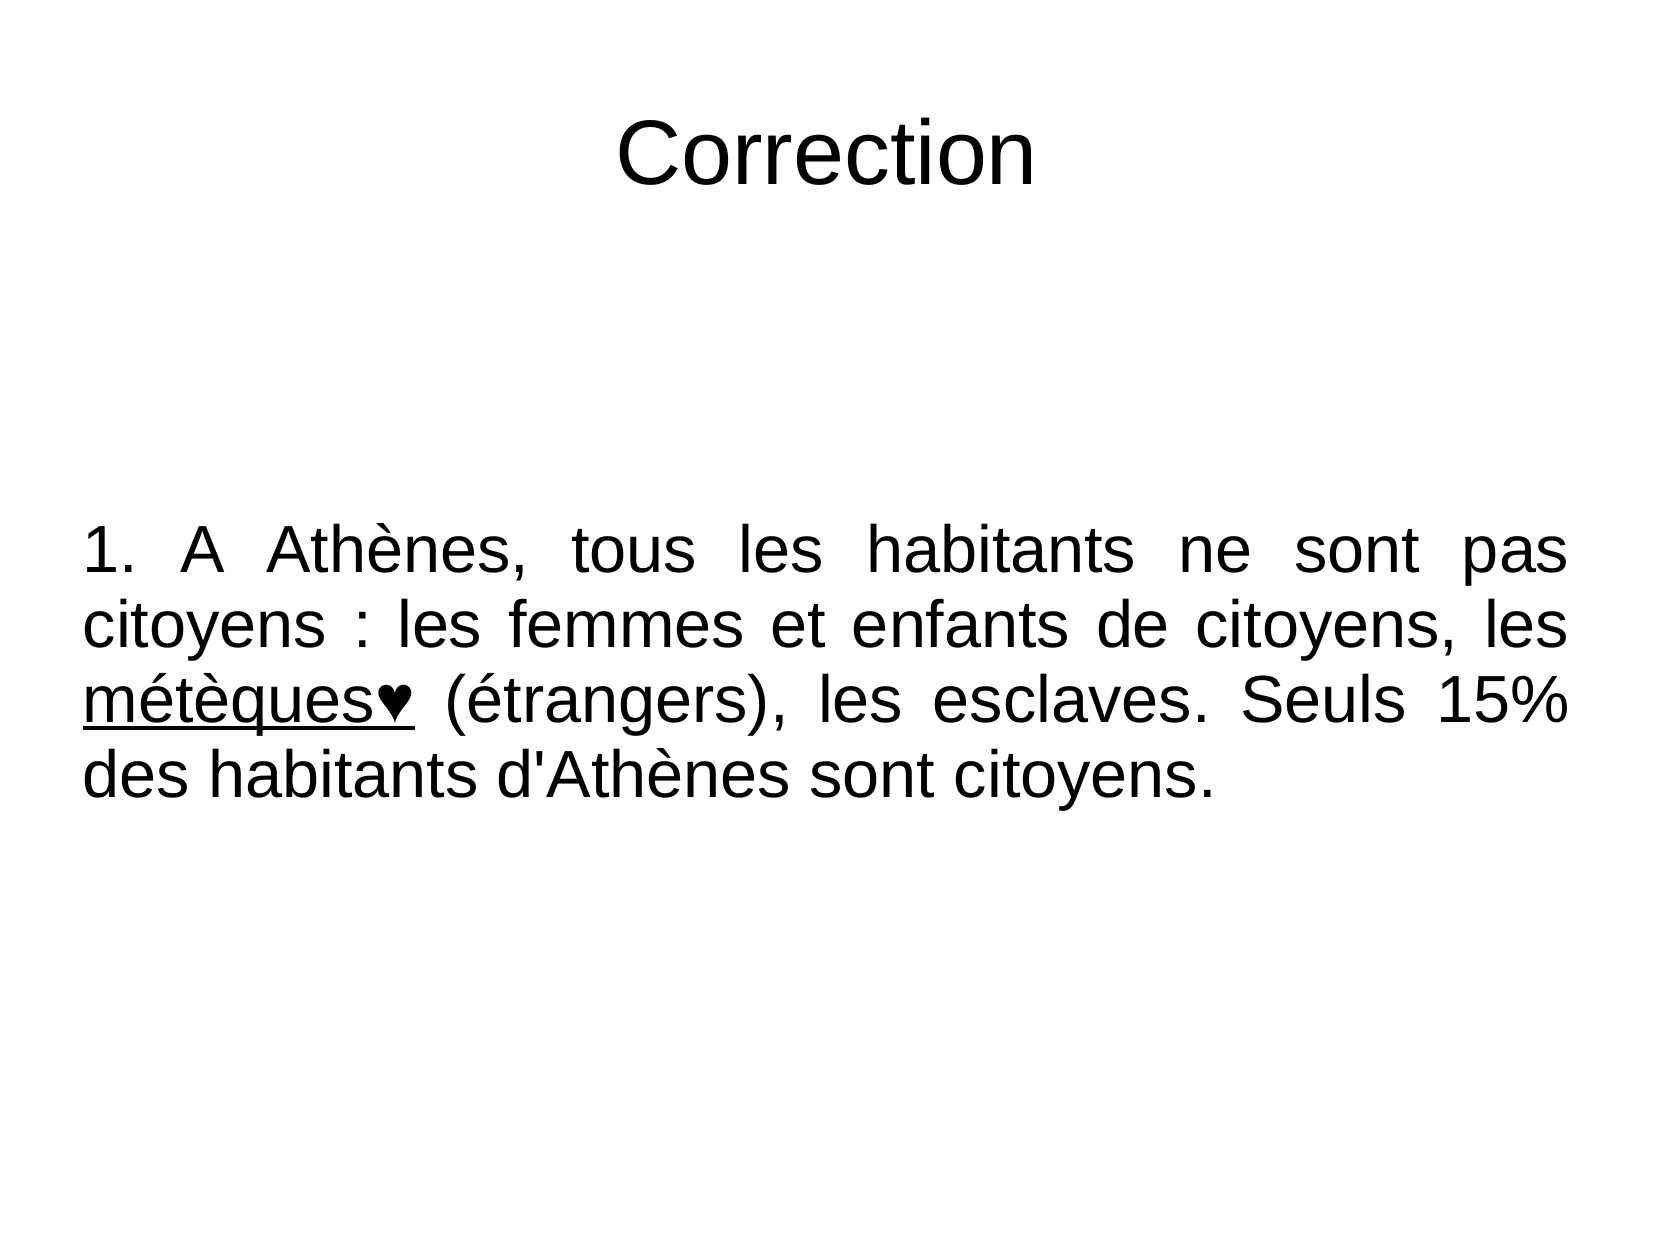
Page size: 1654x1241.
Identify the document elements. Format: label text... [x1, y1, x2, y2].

subtitle 1. A Athènes, tous les habitants ne sont pas citoyens : les femmes et enfants de citoyens, les métèques♥ (étrangers), les esclaves. Seuls 15% des habitants d'Athènes sont citoyens. [82, 297, 1571, 1102]
title Correction [82, 56, 1571, 250]
